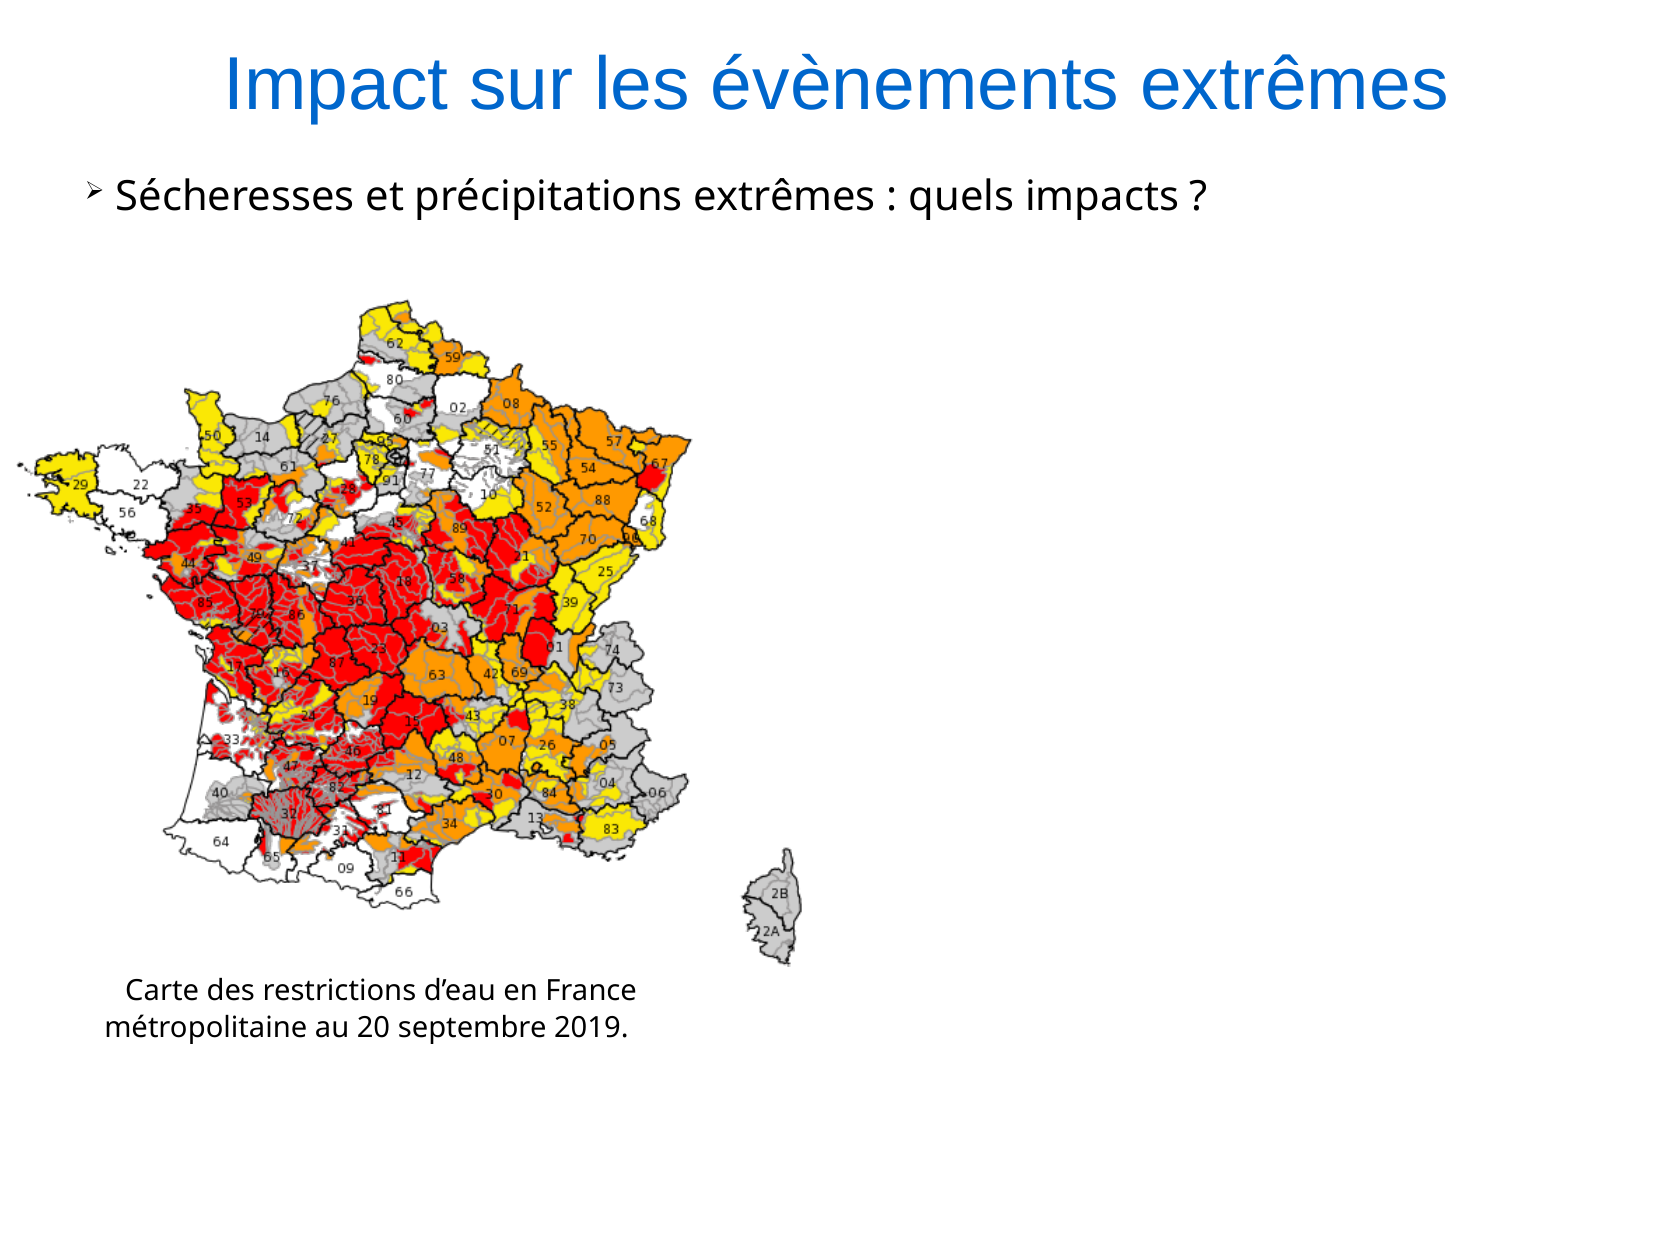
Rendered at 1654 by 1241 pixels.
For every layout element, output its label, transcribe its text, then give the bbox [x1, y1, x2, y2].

text_box Impact sur les évènements extrêmes [68, 26, 1605, 127]
text_box Carte des restrictions d’eau en France métropolitaine au 20 septembre 2019. [46, 962, 703, 1049]
picture [15, 295, 813, 995]
text_box Sécheresses et précipitations extrêmes : quels impacts ? [70, 160, 1609, 1192]
